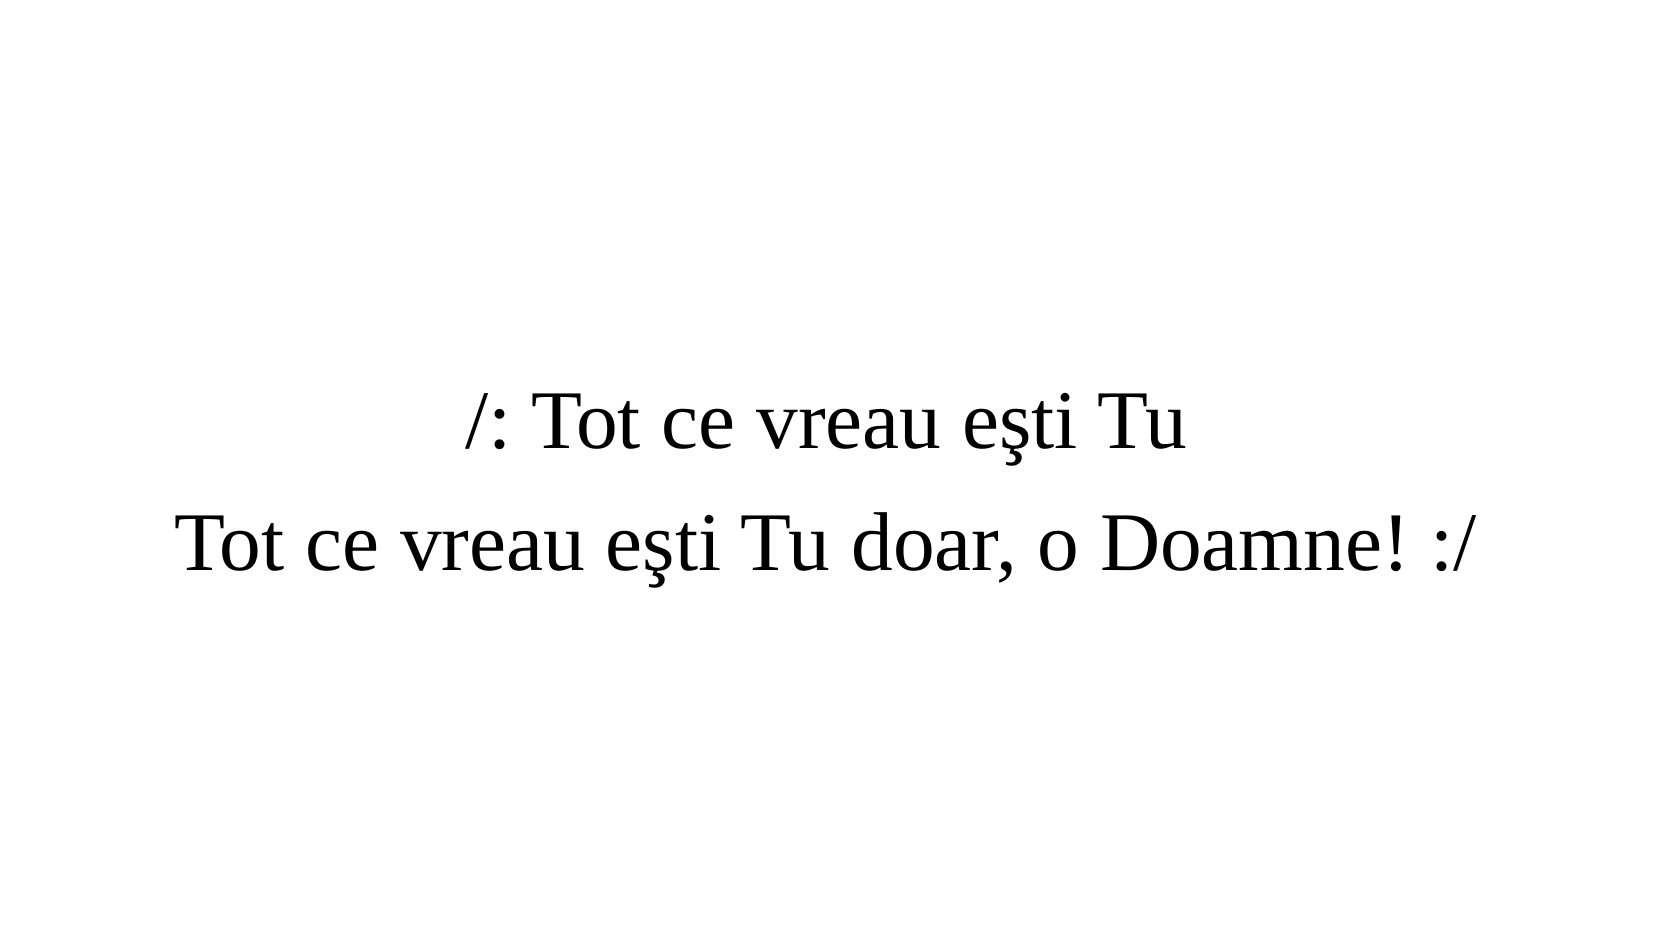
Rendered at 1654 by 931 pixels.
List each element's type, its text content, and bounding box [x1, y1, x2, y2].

subtitle /: Tot ce vreau eşti Tu Tot ce vreau eşti Tu doar, o Doamne! :/ [70, 363, 1583, 589]
